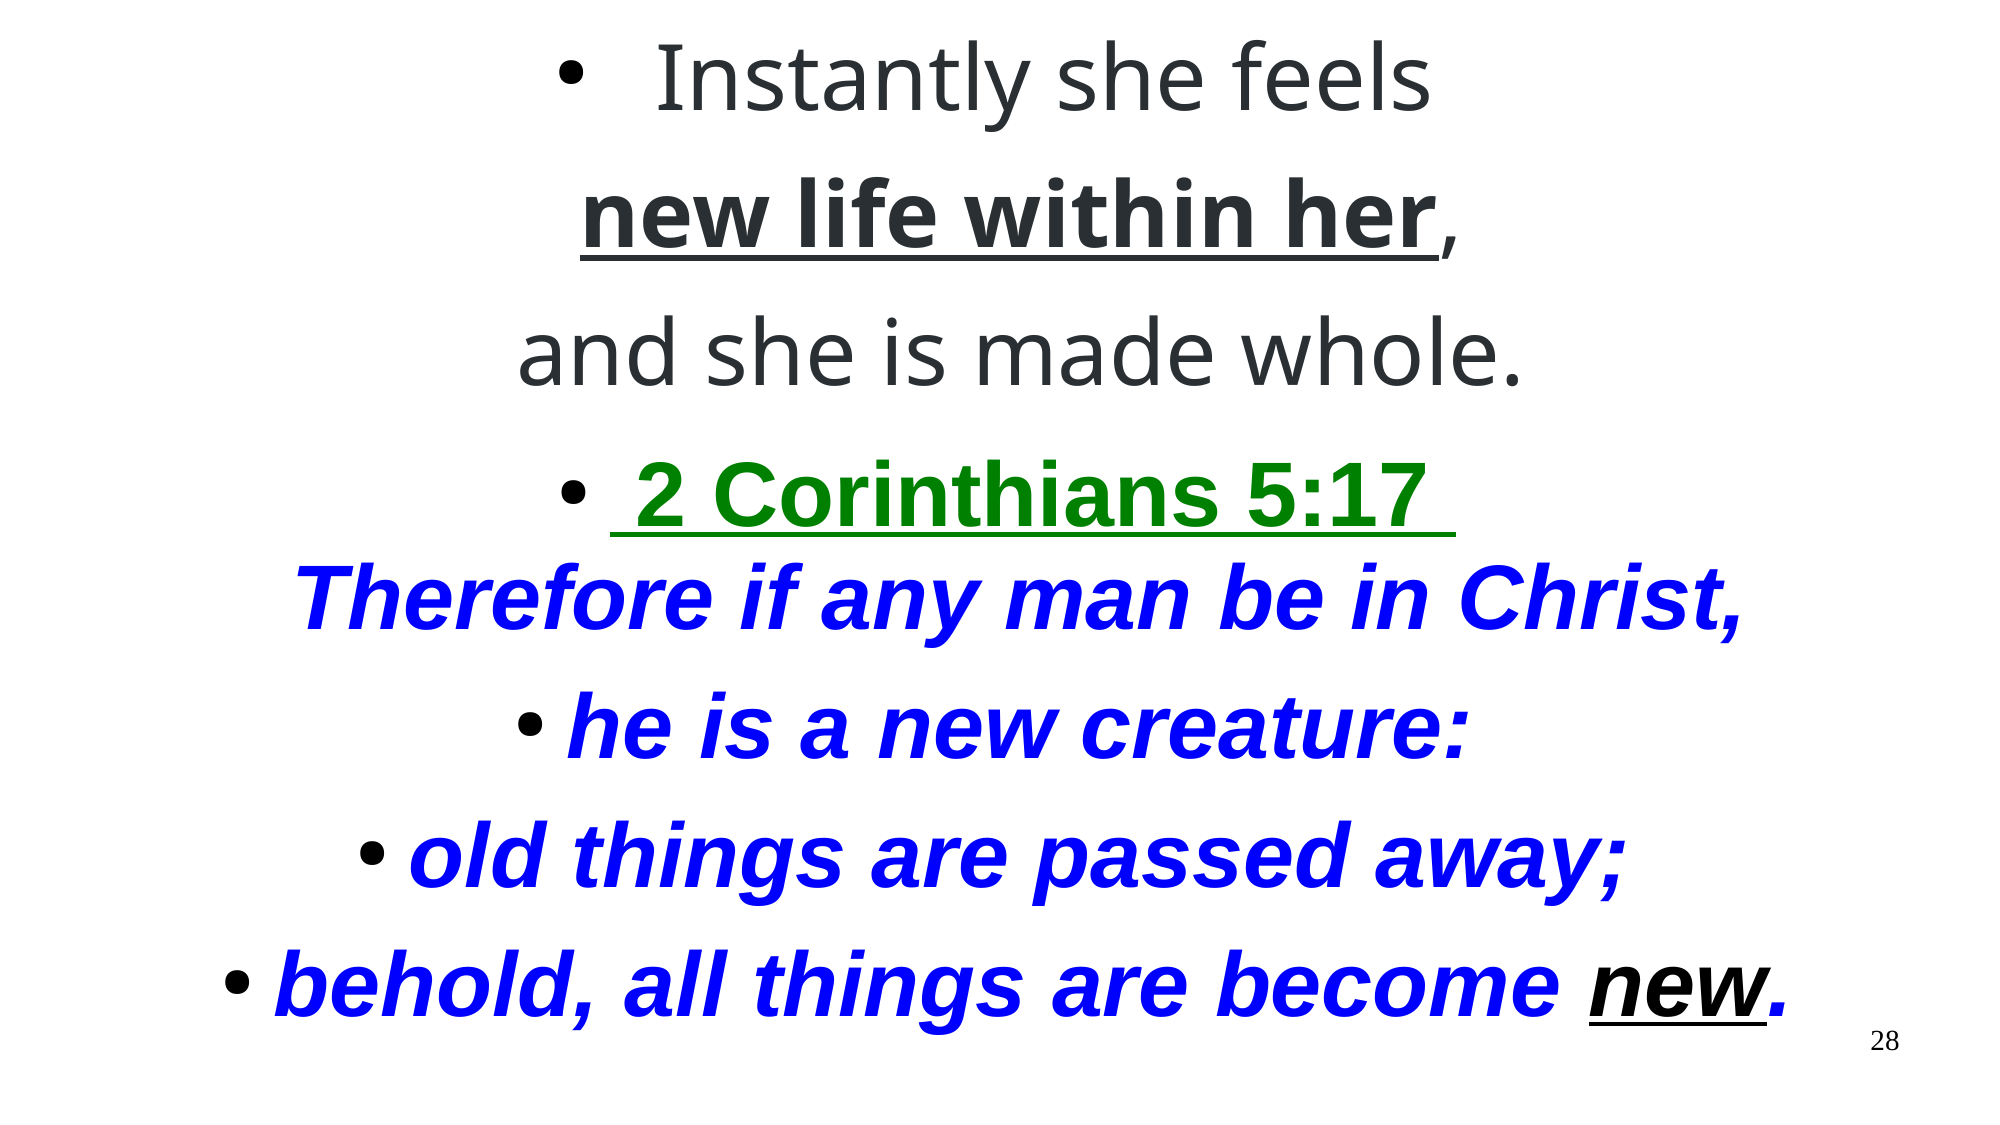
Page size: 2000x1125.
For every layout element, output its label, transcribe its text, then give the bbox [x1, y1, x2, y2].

list Instantly she feels new life within her, and she is made whole. 2 Corinthians 5:17 Therefore if any man be in Christ, he is a new creature: old things are passed away; behold, all things are become new. [0, 0, 1996, 1123]
